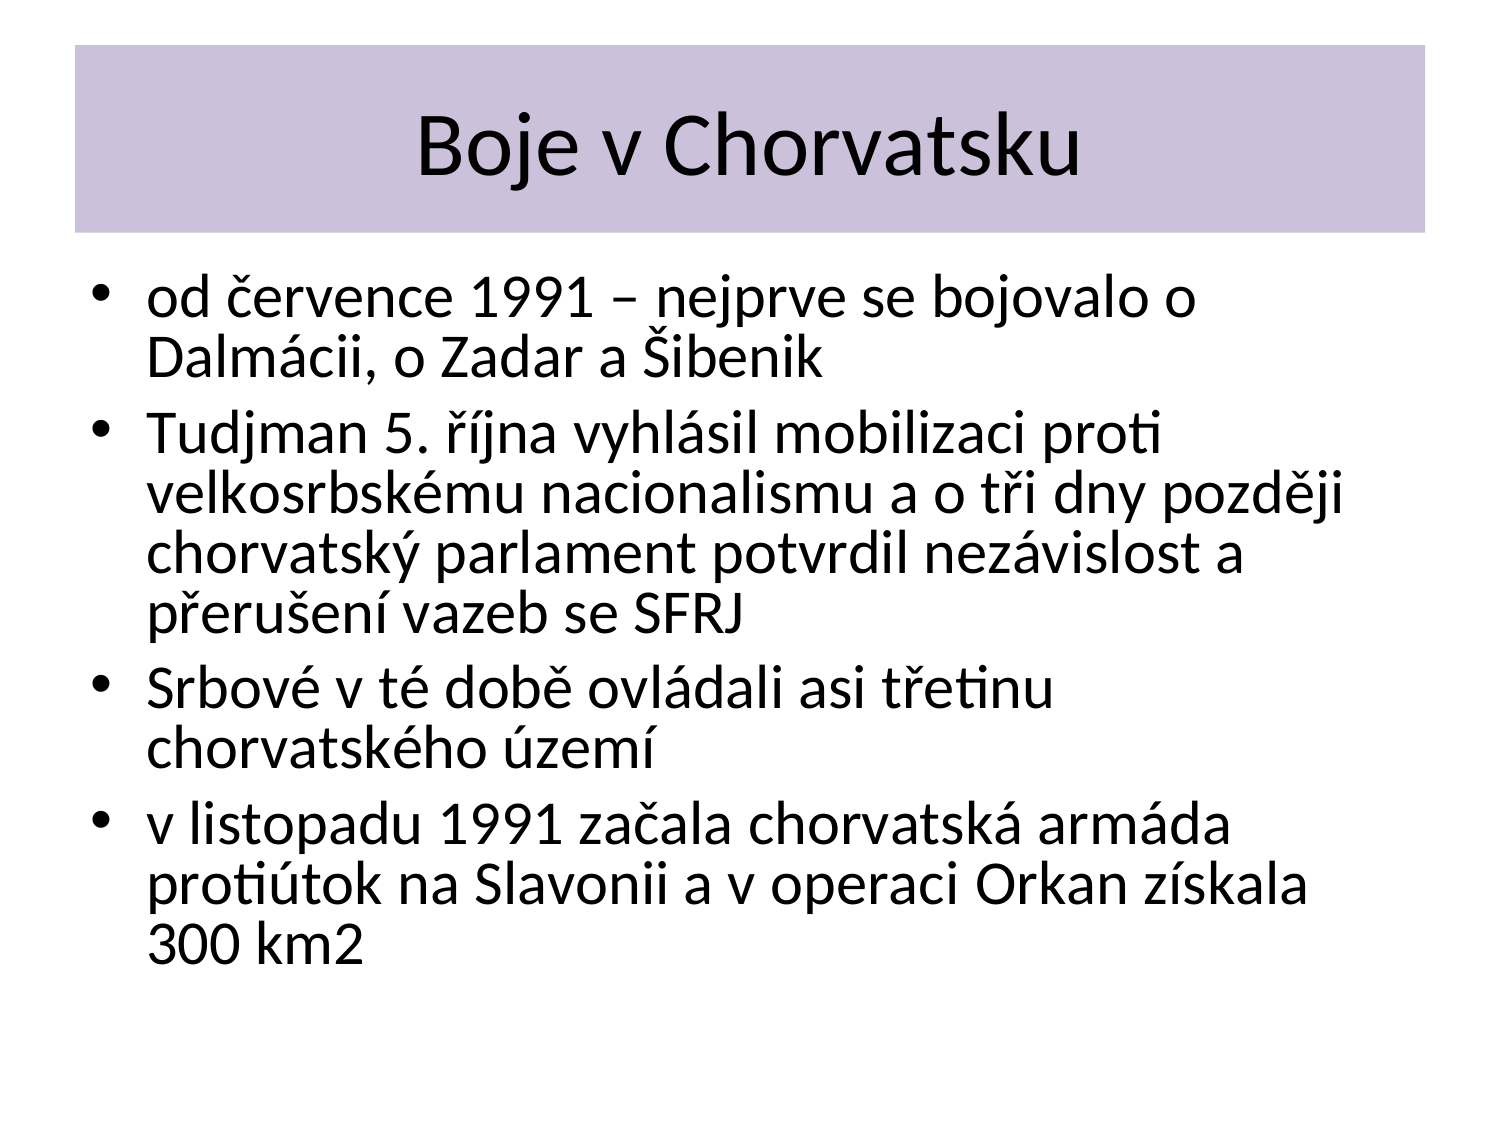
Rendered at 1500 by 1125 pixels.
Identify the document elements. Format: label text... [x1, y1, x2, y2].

list od července 1991 – nejprve se bojovalo o Dalmácii, o Zadar a Šibenik Tudjman 5. října vyhlásil mobilizaci proti velkosrbskému nacionalismu a o tři dny později chorvatský parlament potvrdil nezávislost a přerušení vazeb se SFRJ Srbové v té době ovládali asi třetinu chorvatského území v listopadu 1991 začala chorvatská armáda protiútok na Slavonii a v operaci Orkan získala 300 km2 [75, 262, 1426, 1006]
title Boje v Chorvatsku [75, 45, 1426, 233]
